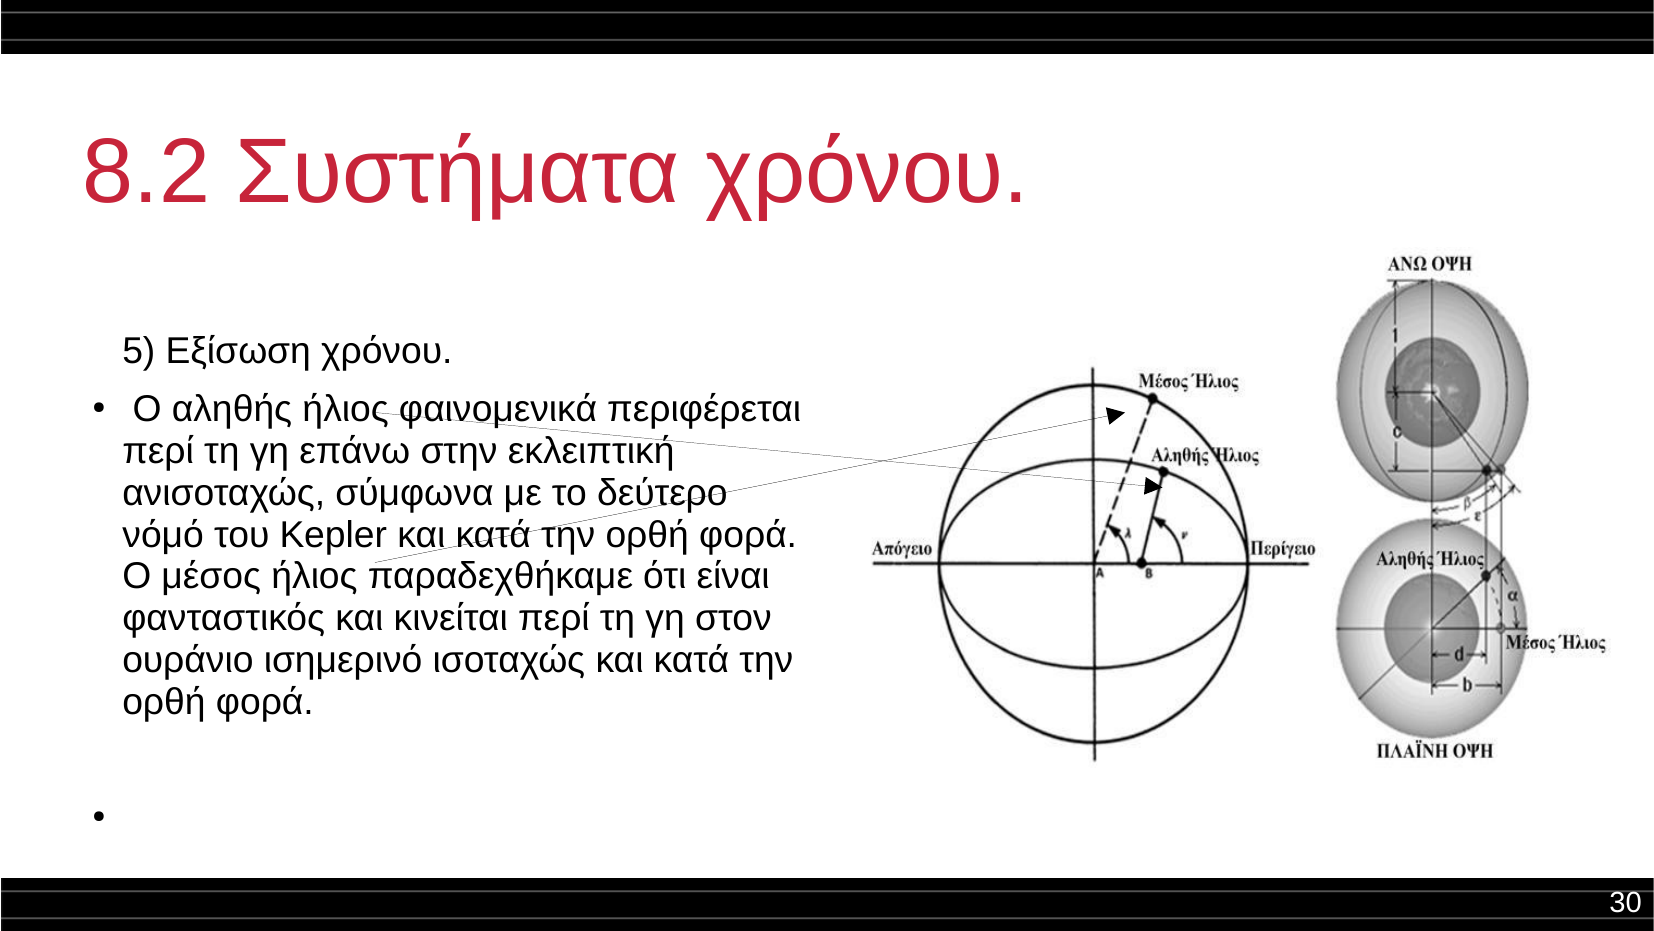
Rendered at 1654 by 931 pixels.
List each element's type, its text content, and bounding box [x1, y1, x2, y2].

title 8.2 Συστήματα χρόνου. [82, 92, 1571, 249]
picture [862, 460, 876, 464]
list 5) Εξίσωση χρόνου. Ο αληθής ήλιος φαινομενικά περιφέρεται περί τη γη επάνω στην εκλειπτική ανισοταχώς, σύμφωνα με το δεύτερο νόμό του Kepler και κατά την ορθή φορά. Ο μέσος ήλιος παραδεχθήκαμε ότι είναι φανταστικός και κινείται περί τη γη στον ουράνιο ισημερινό ισοταχώς και κατά την ορθή φορά. [82, 271, 809, 758]
picture [1, 0, 1654, 54]
picture [862, 247, 1615, 773]
picture [1, 878, 1654, 931]
